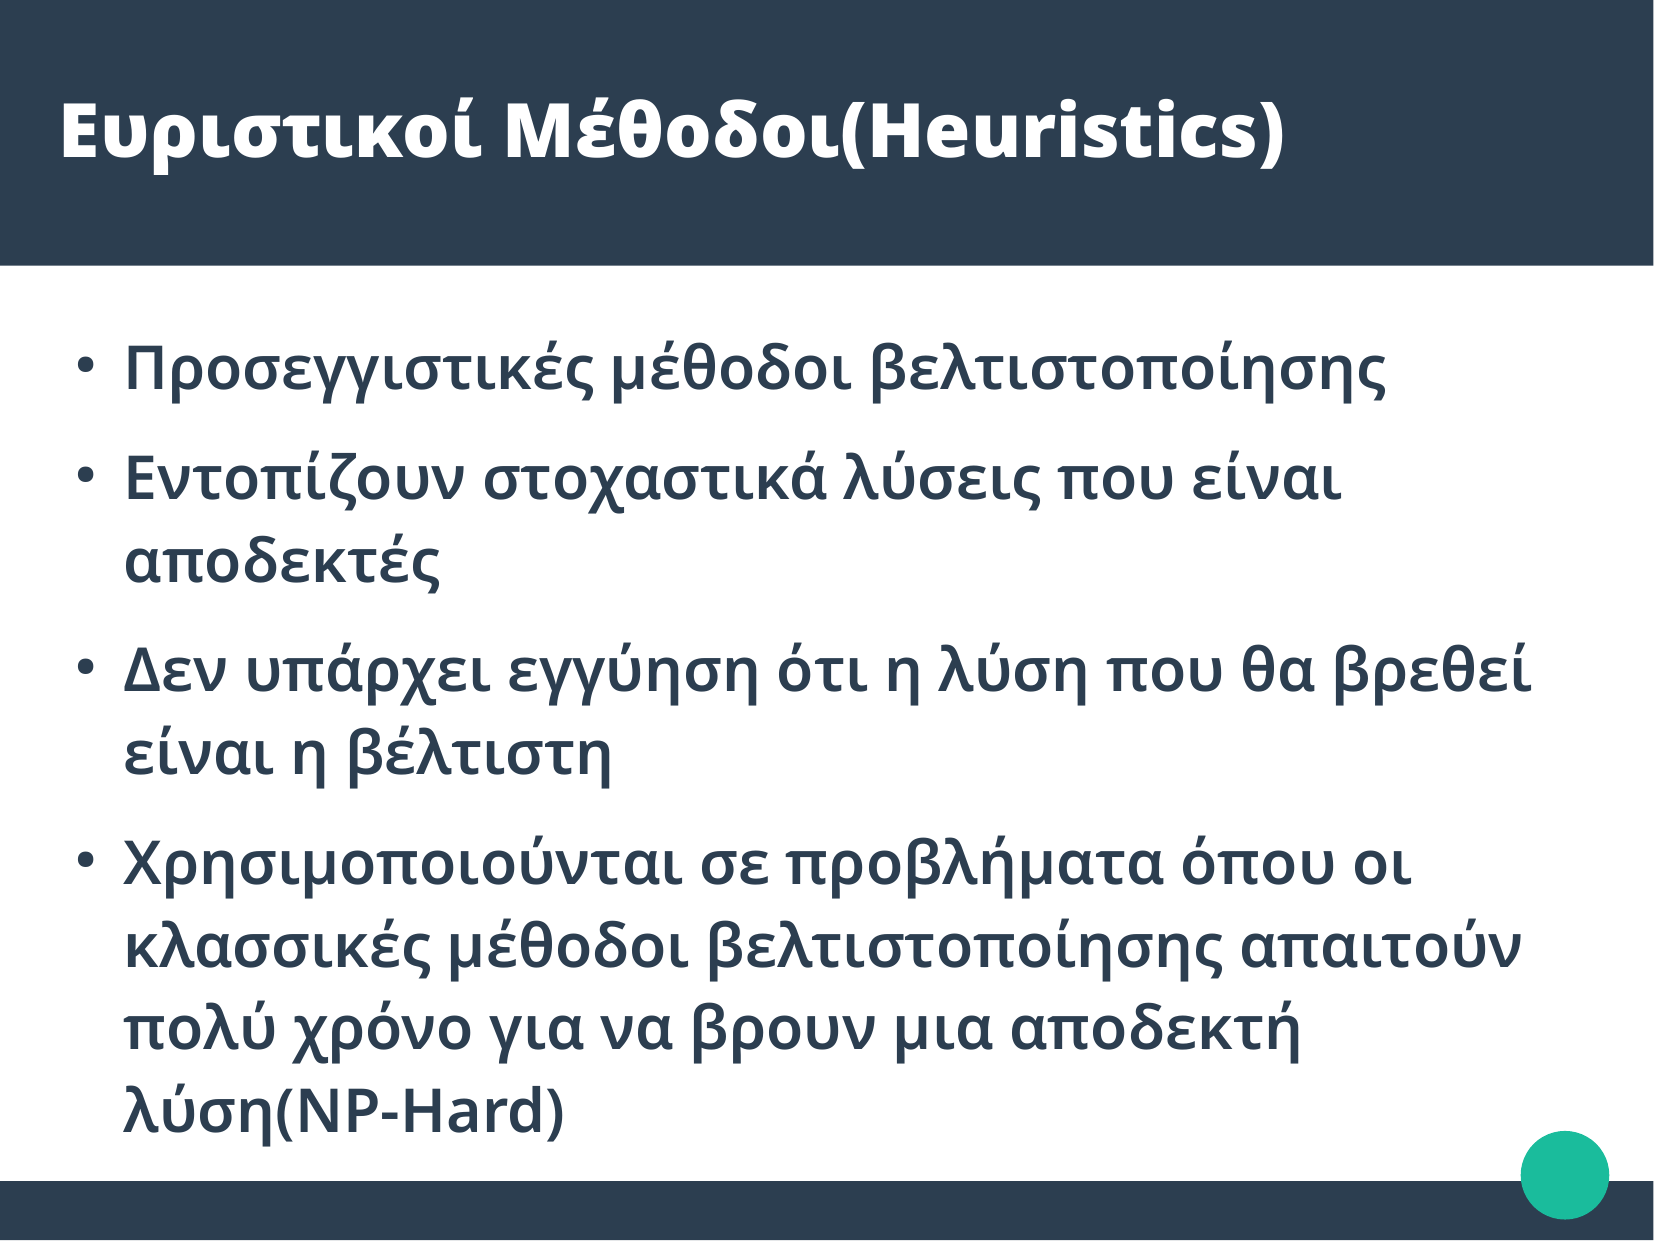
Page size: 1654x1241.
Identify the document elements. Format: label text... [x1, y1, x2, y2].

title Ευριστικοί Μέθοδοι(Heuristics) [59, 49, 1595, 207]
list Προσεγγιστικές μέθοδοι βελτιστοποίησης Εντοπίζουν στοχαστικά λύσεις που είναι αποδεκτές Δεν υπάρχει εγγύηση ότι η λύση που θα βρεθεί είναι η βέλτιστη Χρησιμοποιούνται σε προβλήματα όπου οι κλασσικές μέθοδοι βελτιστοποίησης απαιτούν πολύ χρόνο για να βρουν μια αποδεκτή λύση(NP-Hard) [59, 324, 1595, 1152]
